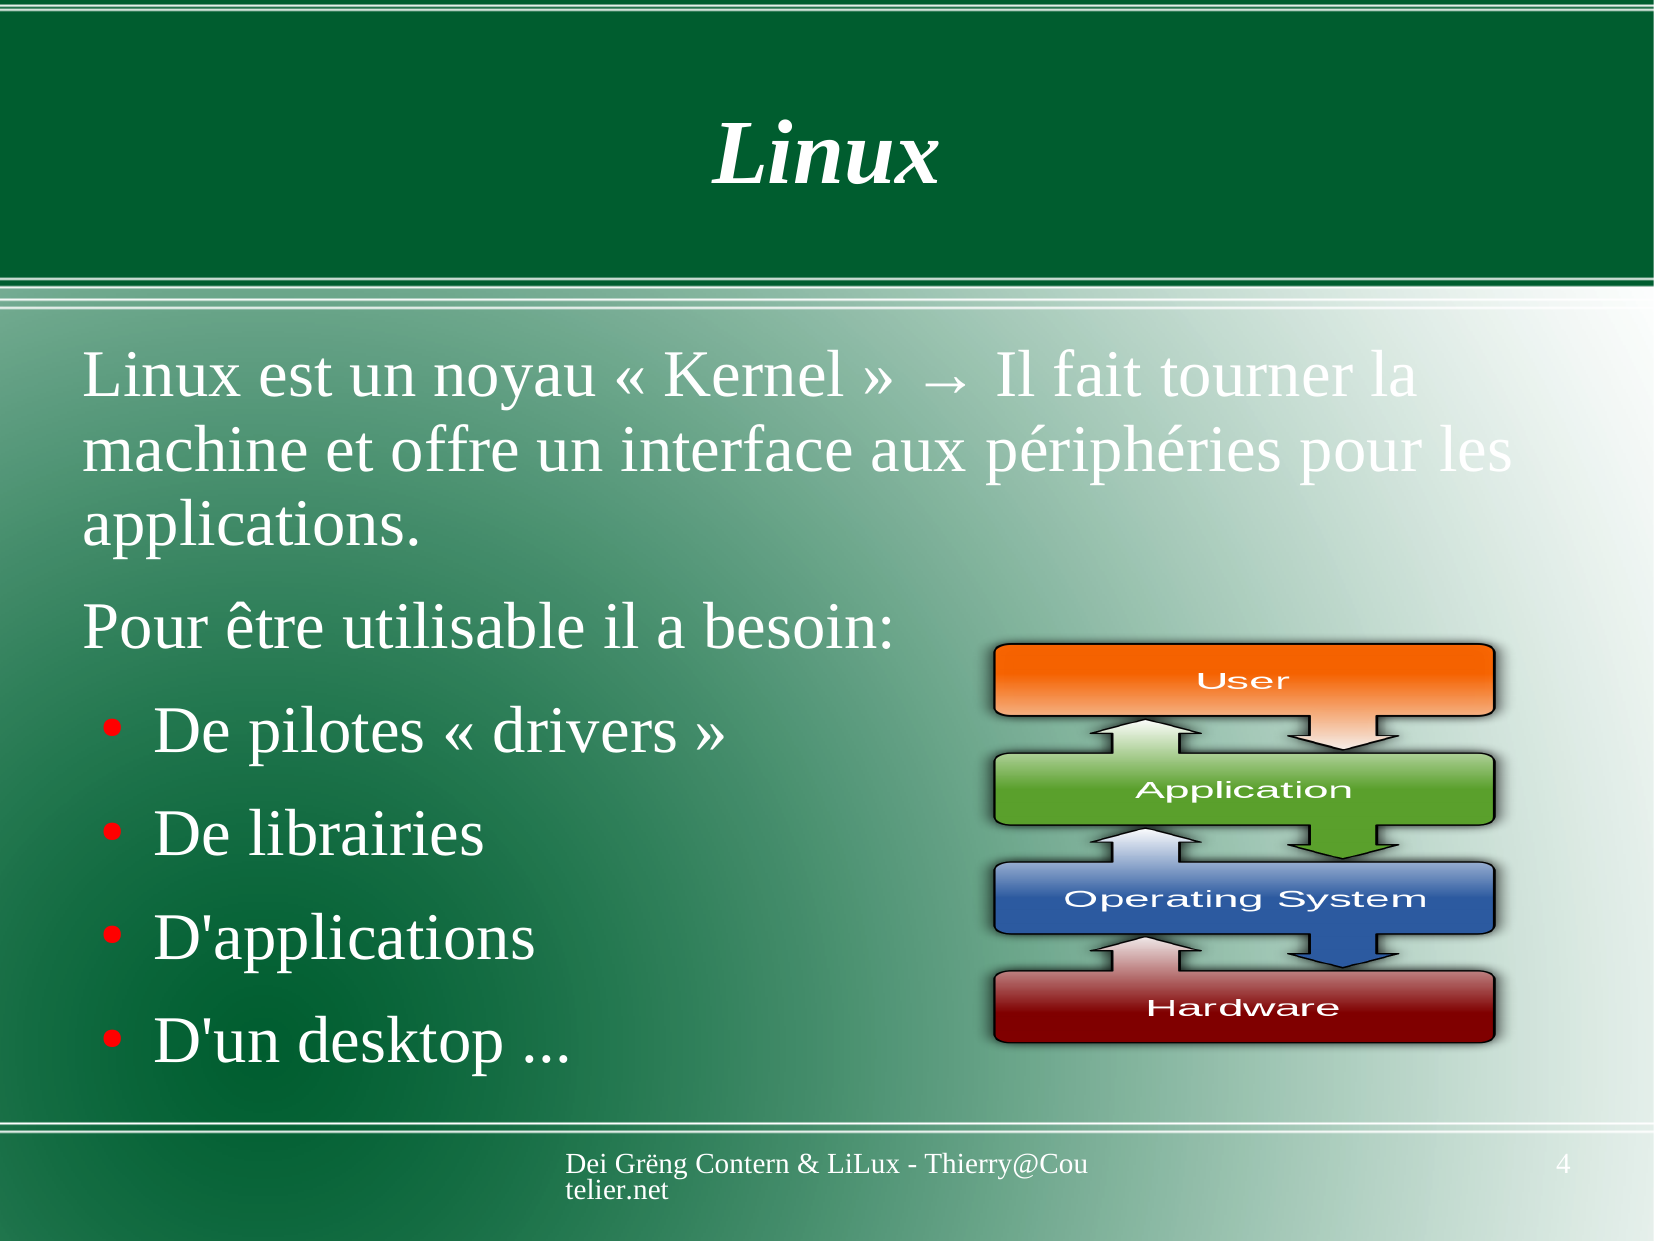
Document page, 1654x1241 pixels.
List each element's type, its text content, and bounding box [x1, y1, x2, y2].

title Linux [82, 49, 1571, 257]
list Linux est un noyau « Kernel » → Il fait tourner la machine et offre un interface aux périphéries pour les applications. Pour être utilisable il a besoin: De pilotes « drivers » De librairies D'applications D'un desktop ... [82, 337, 1571, 1078]
picture [0, 0, 1654, 1241]
